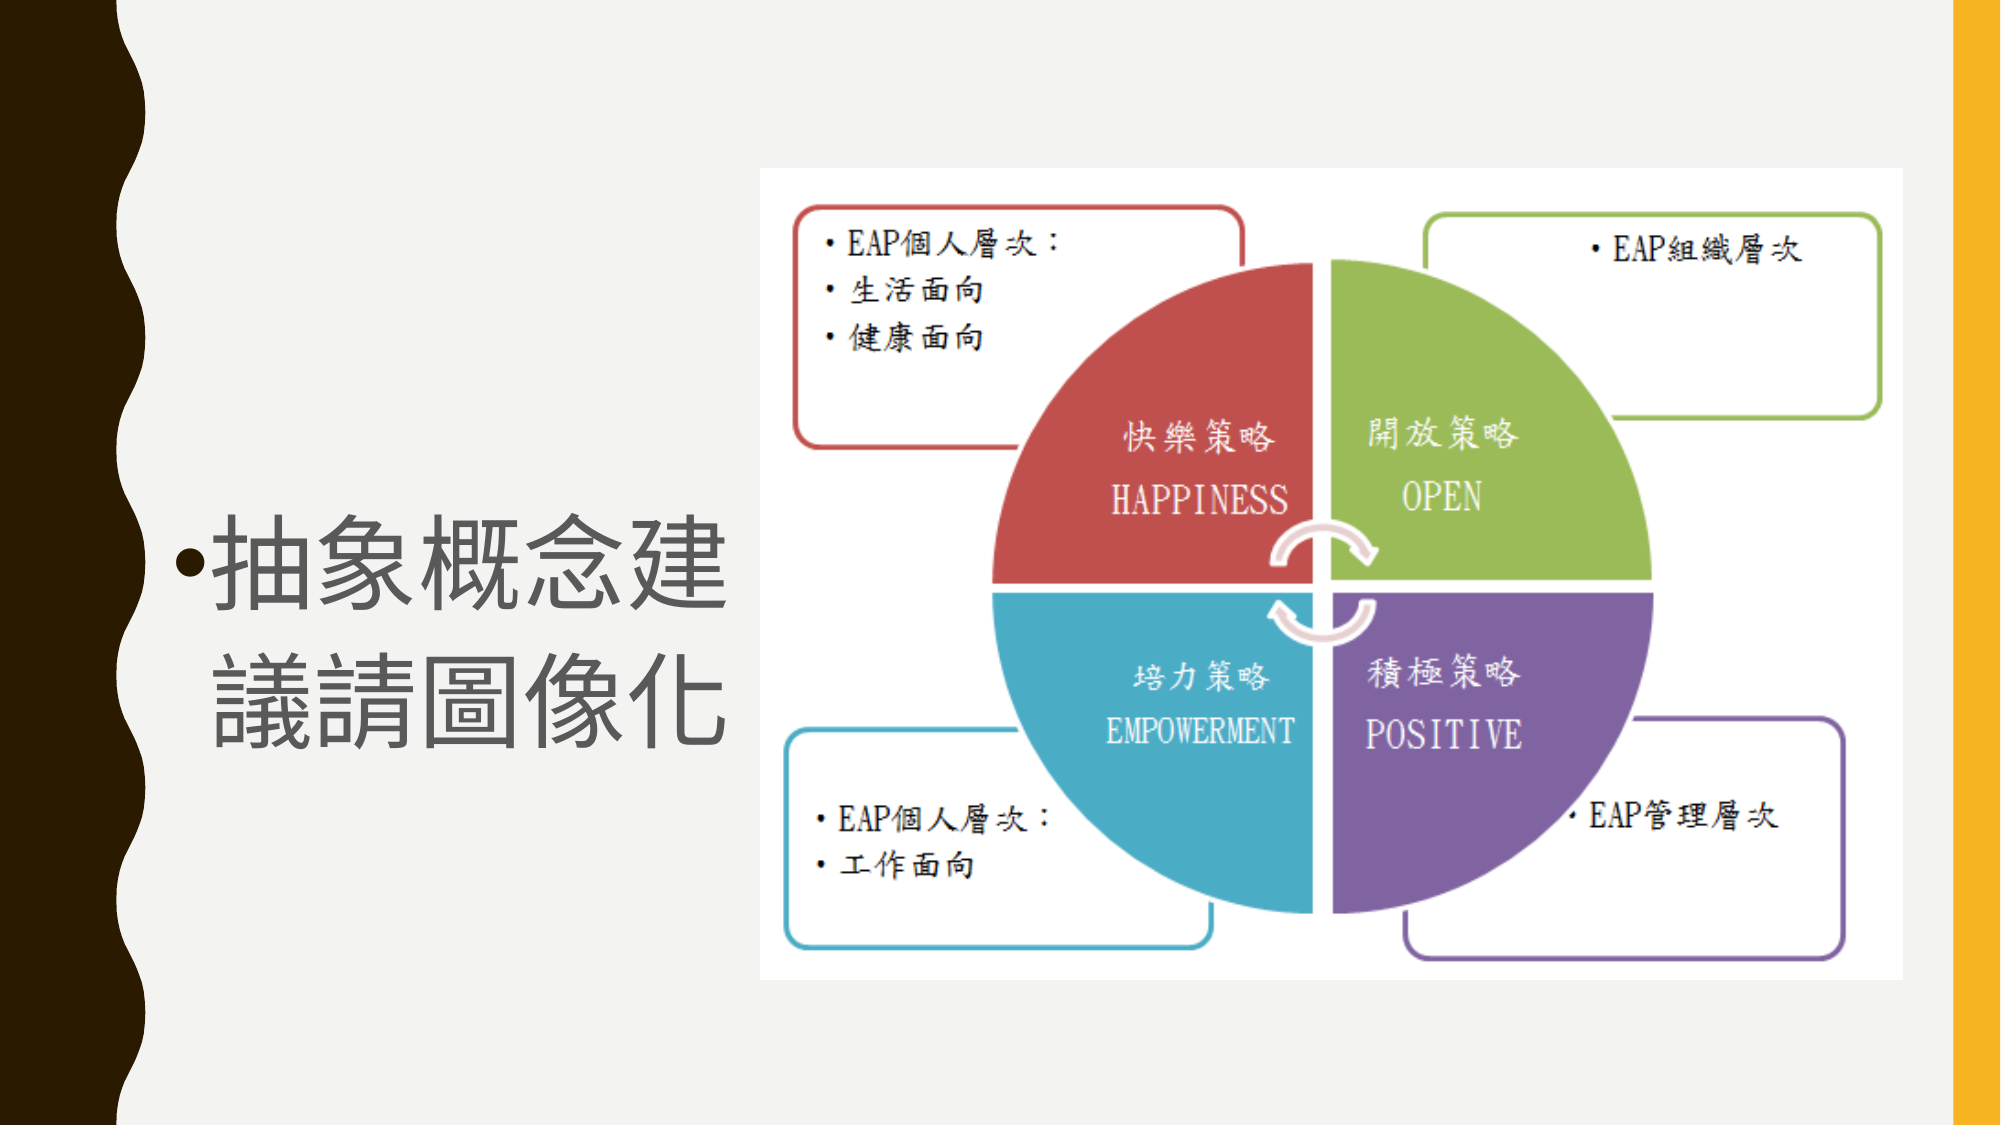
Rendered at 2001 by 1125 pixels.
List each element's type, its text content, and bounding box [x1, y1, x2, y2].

list 抽象概念建議請圖像化 [157, 478, 761, 1125]
picture [760, 168, 1903, 980]
